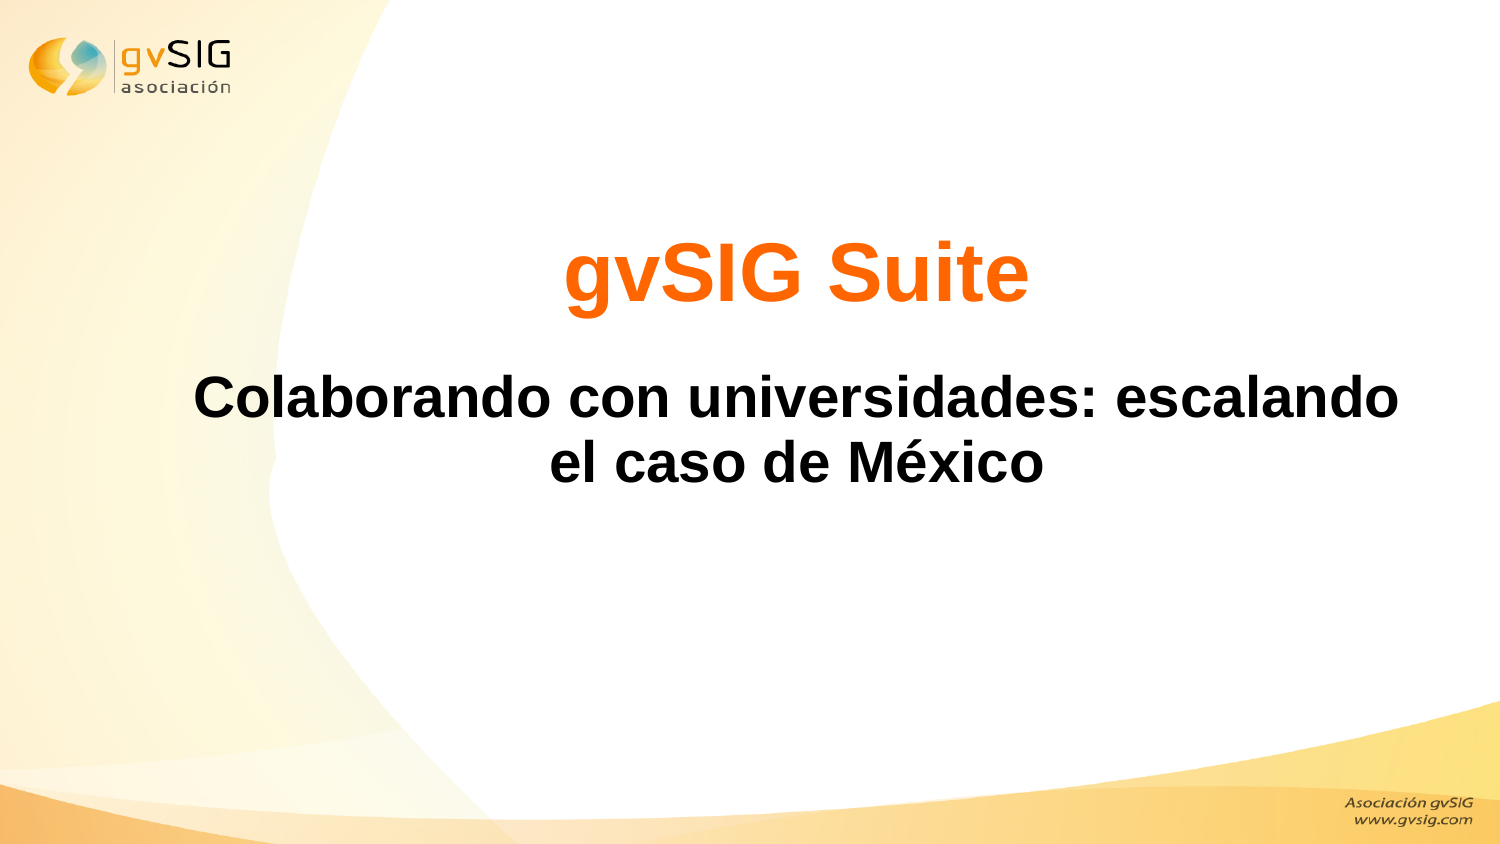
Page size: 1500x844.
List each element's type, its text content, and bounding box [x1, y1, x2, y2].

picture [0, 0, 1500, 844]
text_box gvSIG Suite Colaborando con universidades: escalando el caso de México [165, 218, 1430, 567]
